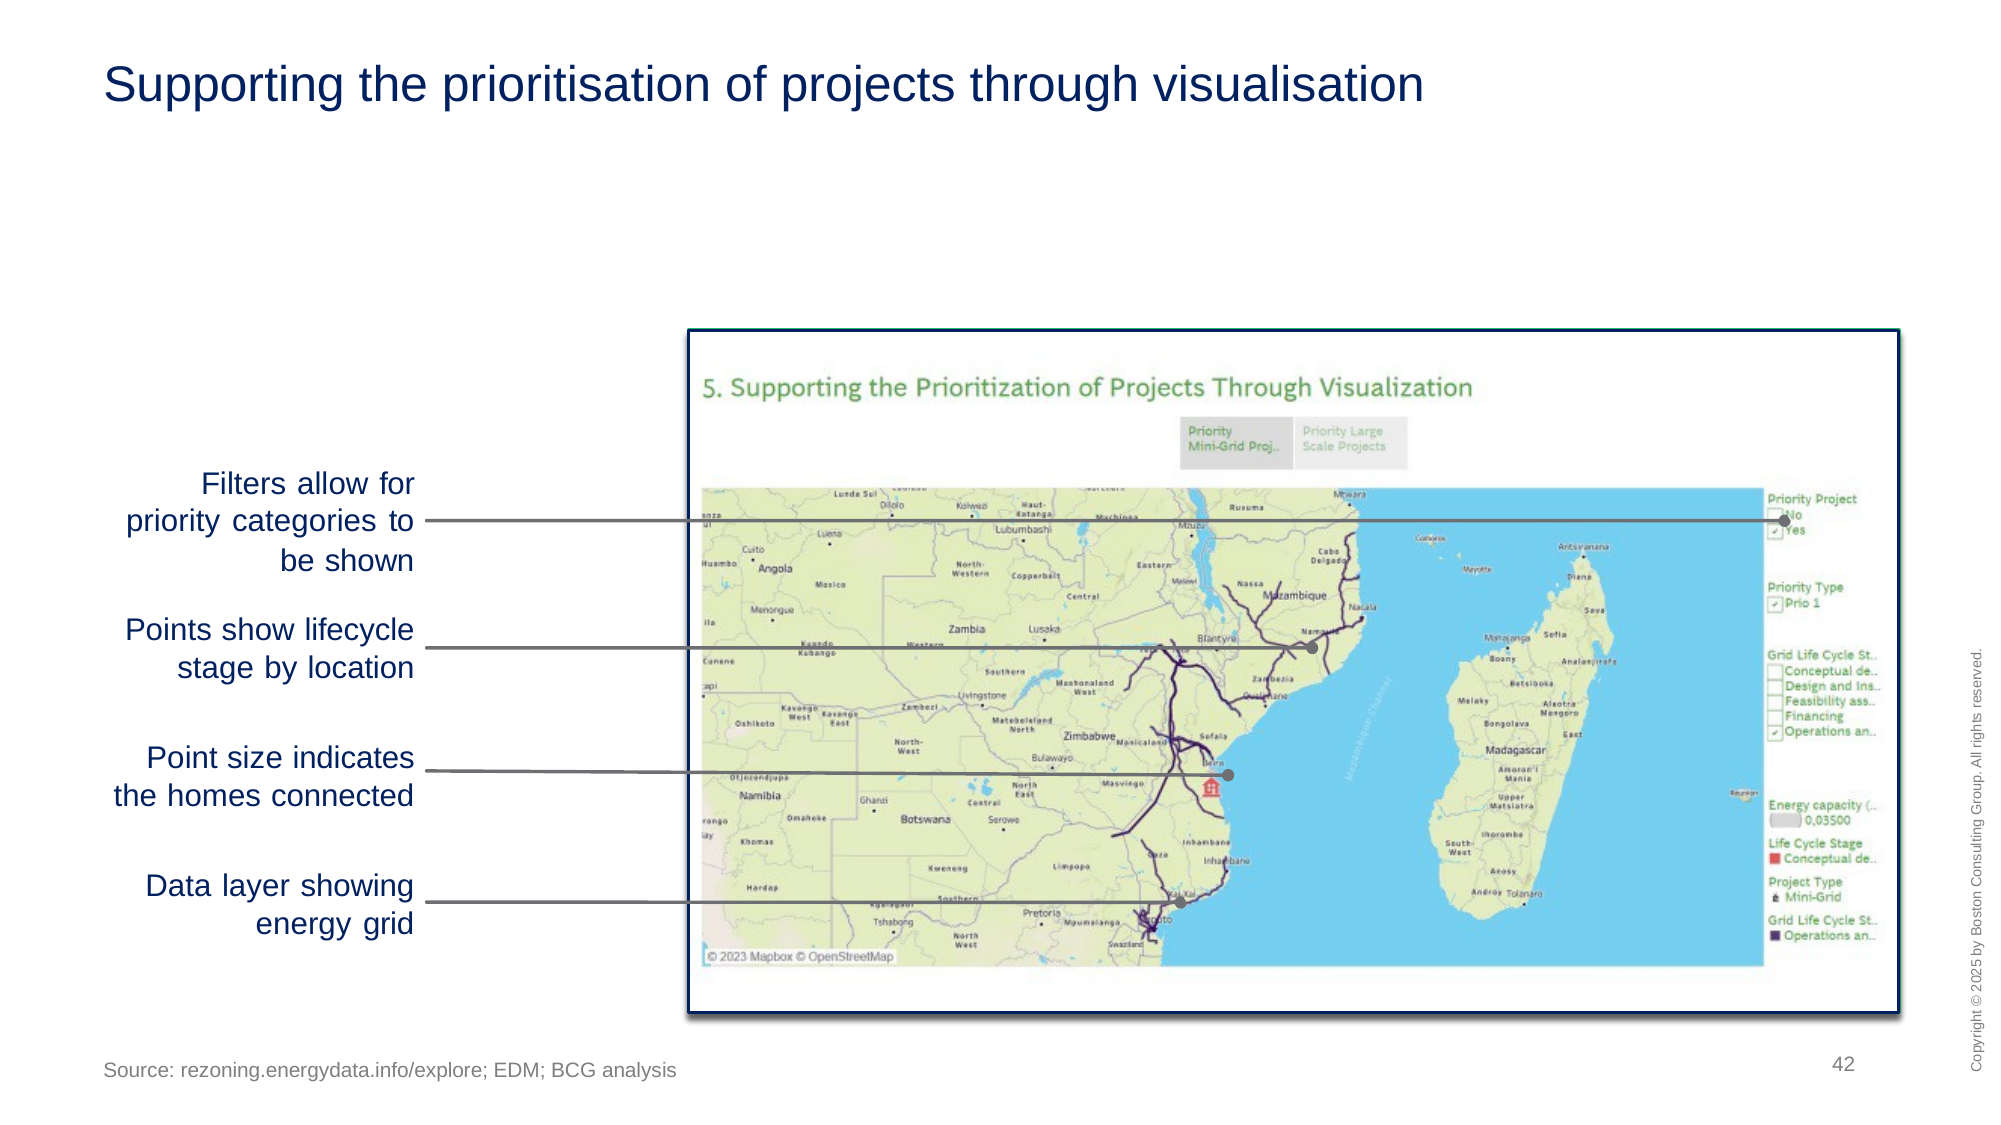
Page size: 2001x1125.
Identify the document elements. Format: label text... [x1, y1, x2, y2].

text_box [425, 514, 1791, 527]
picture [678, 650, 687, 770]
picture [690, 332, 1897, 1011]
picture [678, 523, 687, 646]
picture [678, 774, 687, 900]
text_box Filters allow for priority categories to be shown Points show lifecycle stage by location Point size indicates the homes connected Data layer showing energy grid [103, 461, 416, 948]
text_box [425, 768, 1235, 782]
title Supporting the prioritisation of projects through visualisation [103, 55, 1897, 111]
text_box [425, 641, 1319, 655]
text_box [425, 896, 1187, 909]
picture [678, 325, 1910, 1029]
text_box Source: rezoning.energydata.info/explore; EDM; BCG analysis [103, 1059, 1585, 1082]
